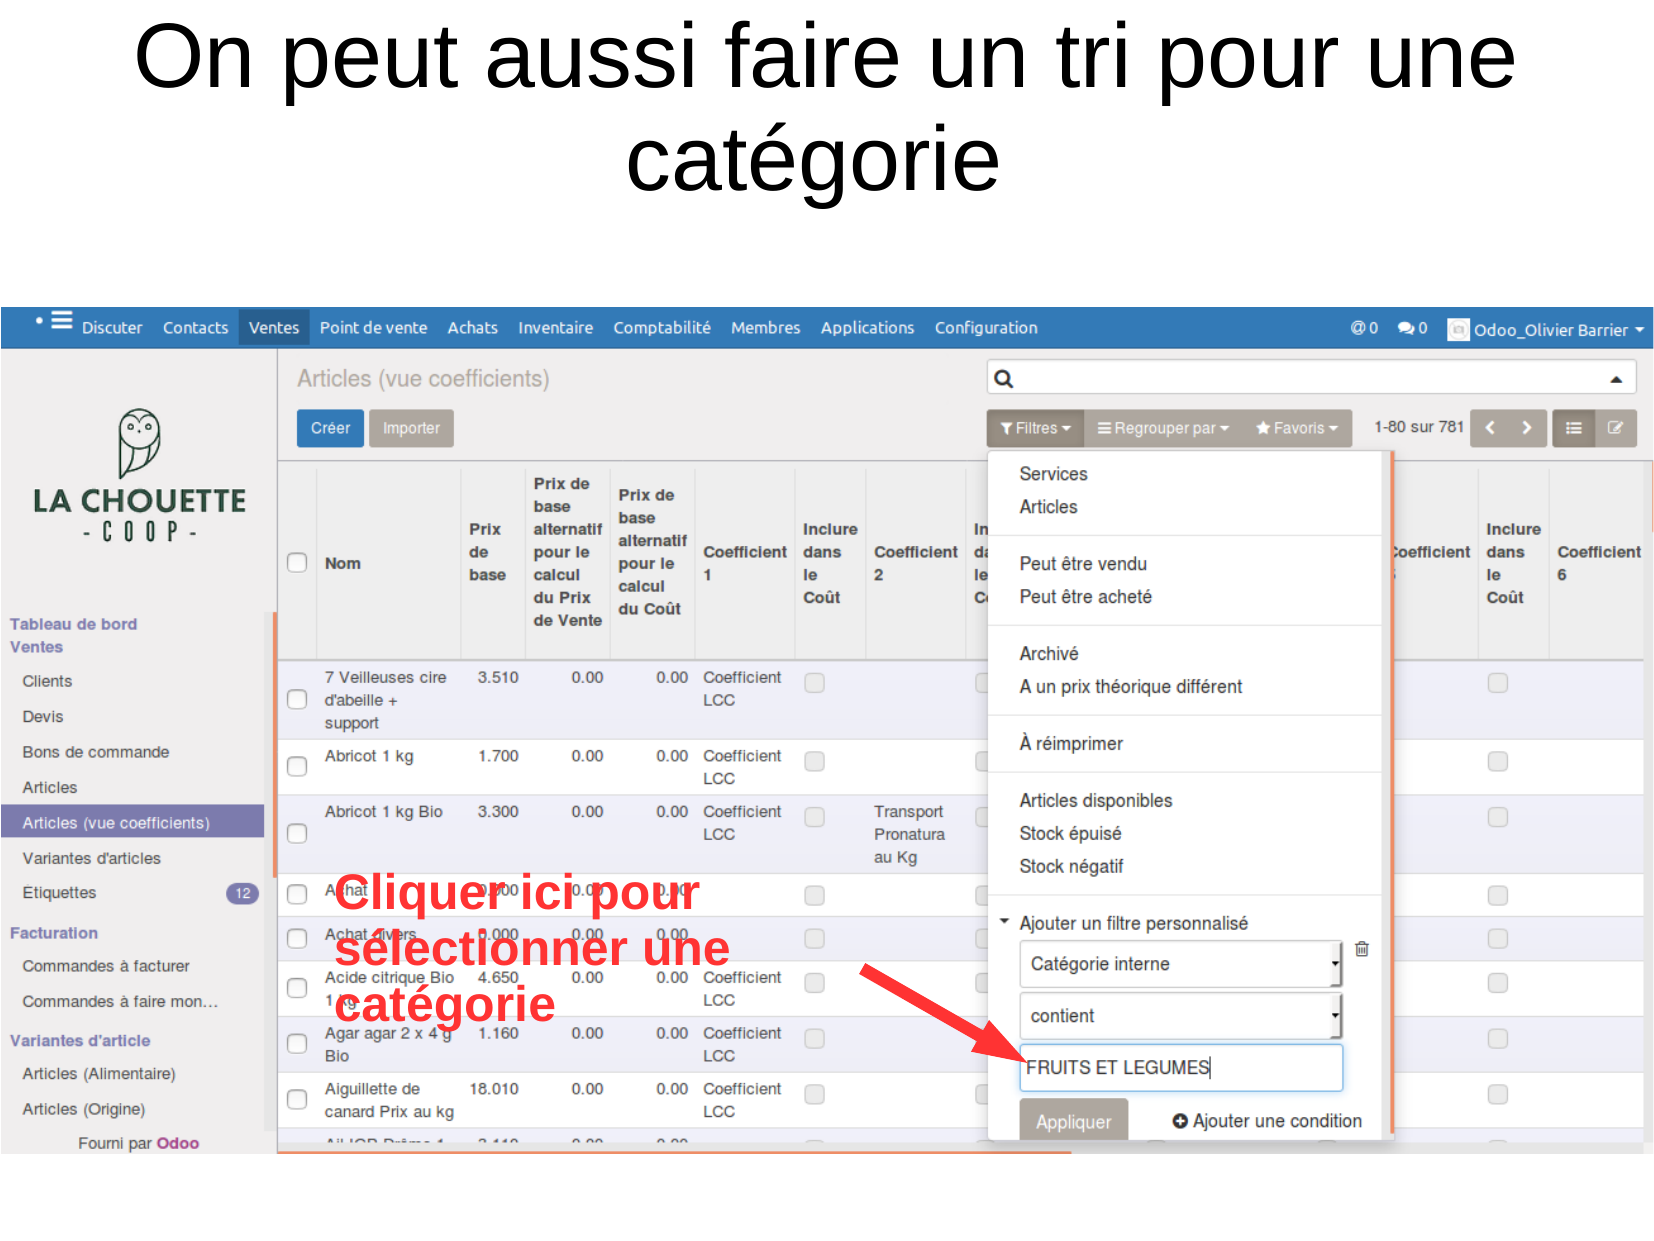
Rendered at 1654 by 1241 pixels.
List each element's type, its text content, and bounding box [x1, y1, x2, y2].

title On peut aussi faire un tri pour une catégorie [82, 4, 1571, 210]
picture [1, 307, 1654, 1154]
text_box Cliquer ici pour sélectionner une catégorie [318, 857, 967, 1044]
